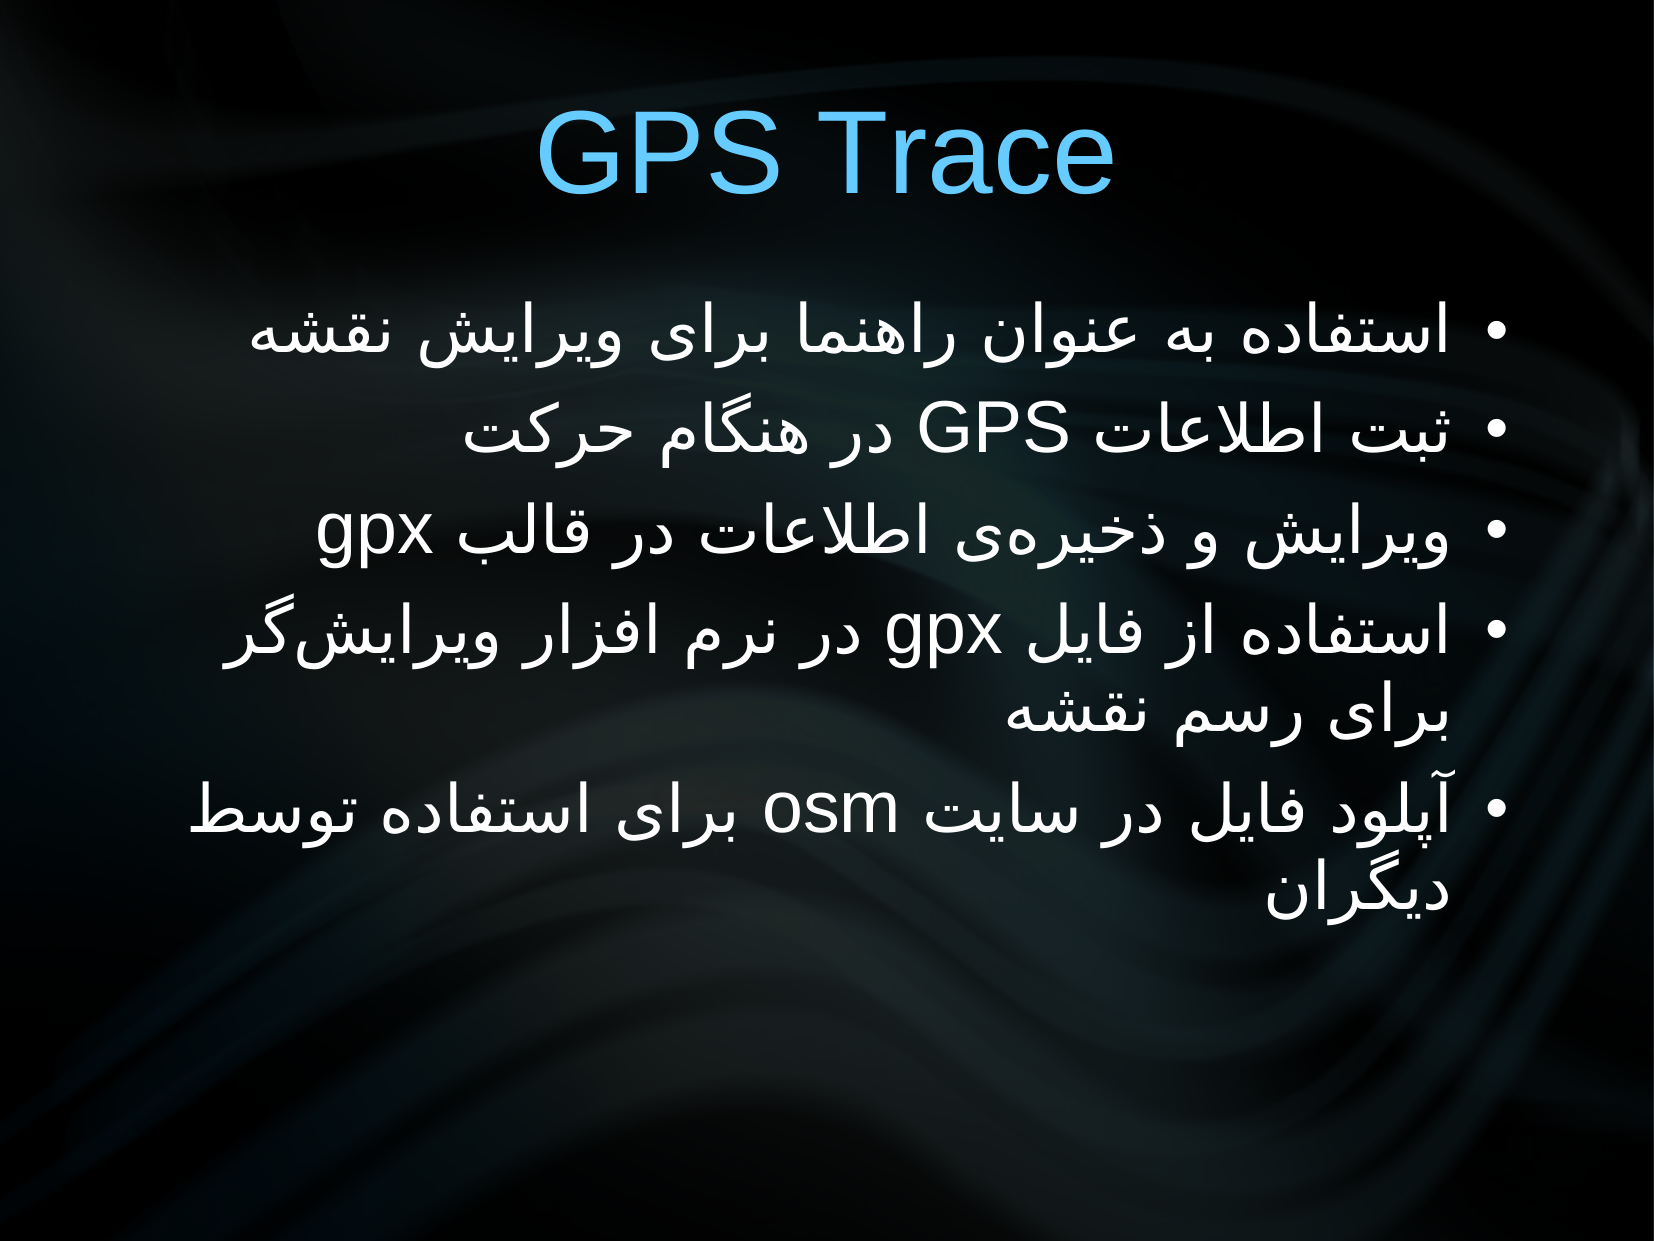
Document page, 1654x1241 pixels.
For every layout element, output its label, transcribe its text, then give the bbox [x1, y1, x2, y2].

list استفاده به عنوان راهنما برای ویرایش نقشه ثبت اطلاعات GPS در هنگام حرکت ویرایش و ذخیره‌ی اطلاعات در قالب gpx استفاده از فایل gpx در نرم افزار ویرایش‌گر برای رسم نقشه آپلود فایل در سایت osm برای استفاده توسط دیگران [82, 290, 1571, 1010]
title GPS Trace [82, 49, 1571, 257]
